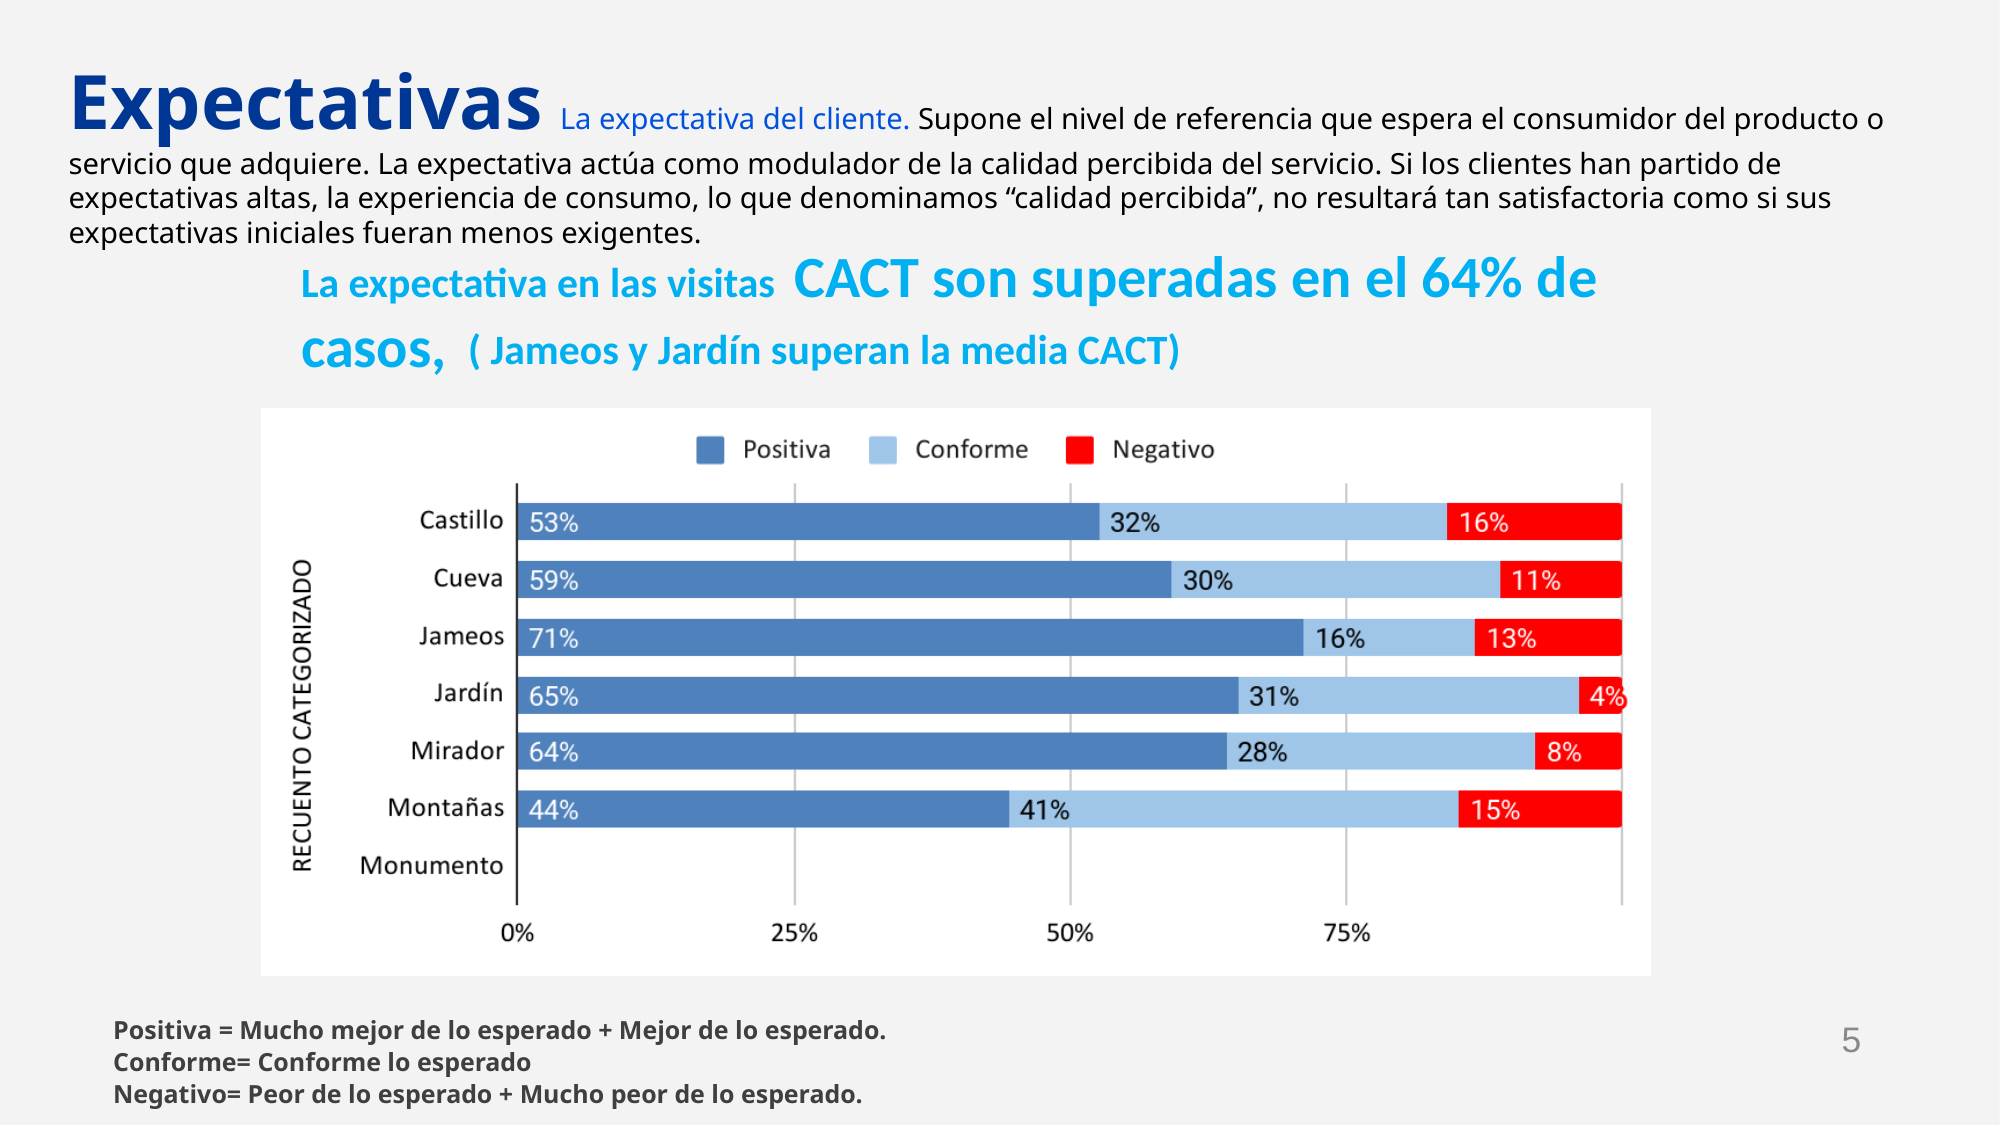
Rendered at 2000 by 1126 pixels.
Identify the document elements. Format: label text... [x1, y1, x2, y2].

text_box ( Jameos y Jardín superan la media CACT) [453, 315, 2000, 398]
list Positiva = Mucho mejor de lo esperado + Mejor de lo esperado. Conforme= Conforme lo esperado Negativo= Peor de lo esperado + Mucho peor de lo esperado. [50, 1008, 1887, 1126]
text_box La expectativa en las visitas CACT son superadas en el 64% de casos, [286, 231, 1626, 408]
picture [261, 408, 1651, 976]
text_box Expectativas La expectativa del cliente. Supone el nivel de referencia que espera el consumidor del producto o servicio que adquiere. La expectativa actúa como modulador de la calidad percibida del servicio. Si los clientes han partido de expectativas altas, la experiencia de consumo, lo que denominamos “calidad percibida”, no resultará tan satisfactoria como si sus expectativas iniciales fueran menos exigentes. [50, 0, 1950, 305]
